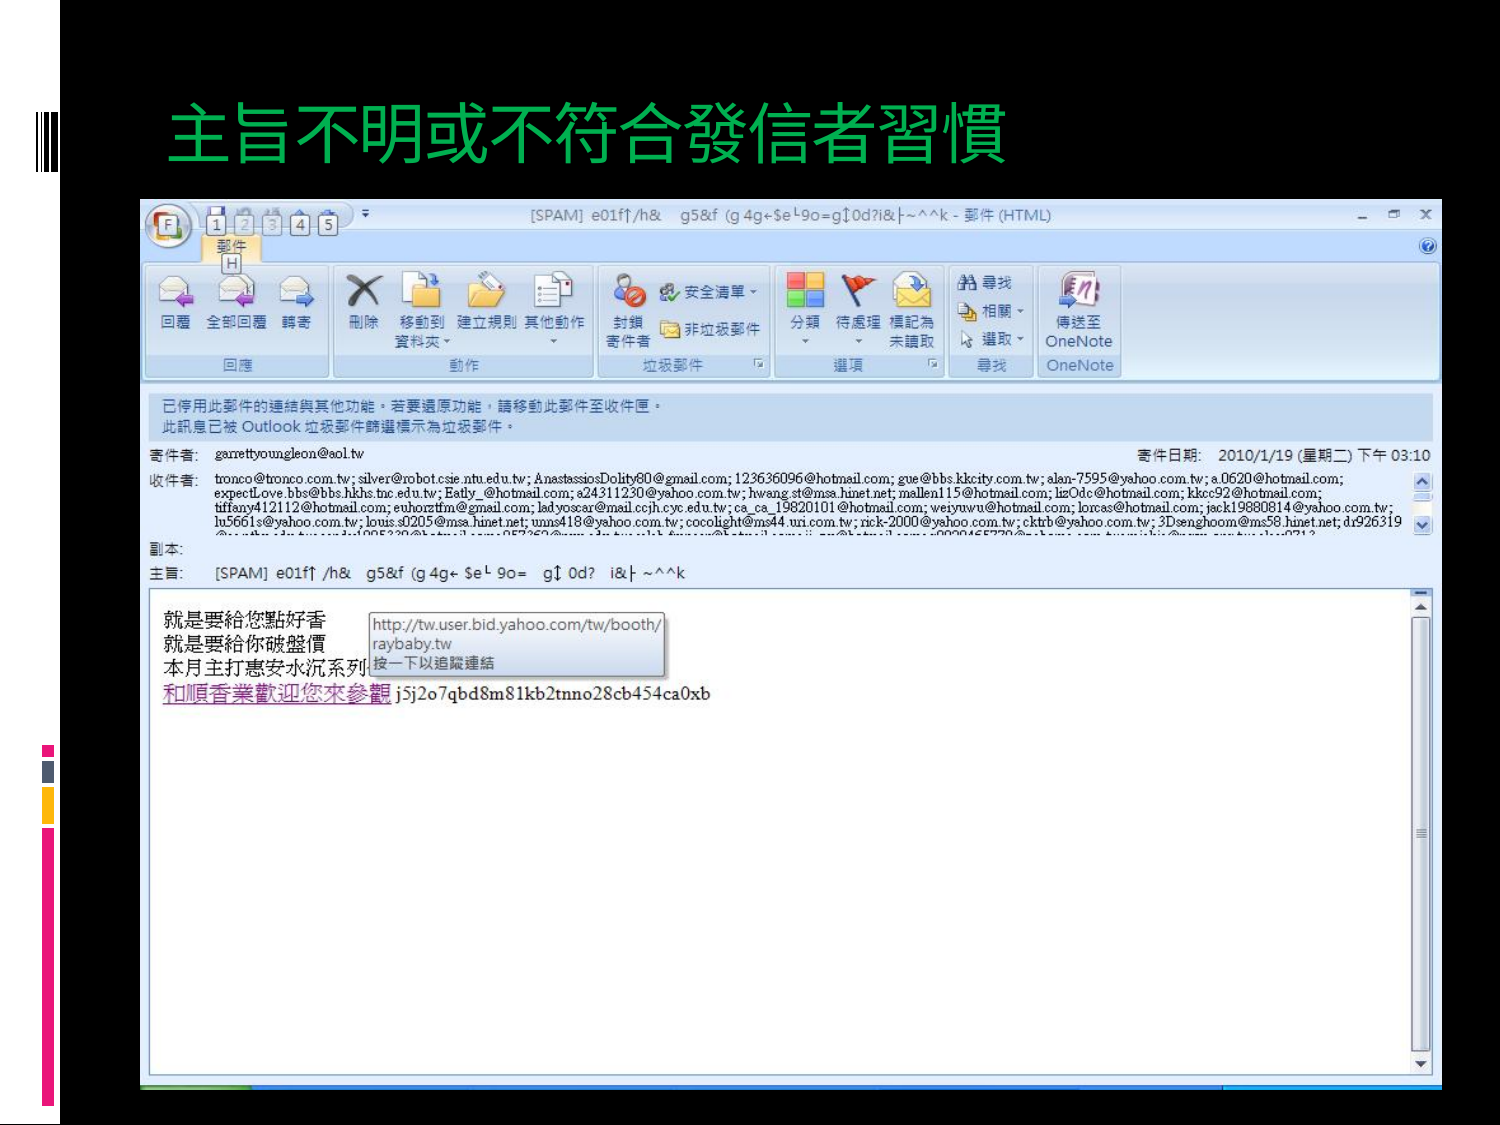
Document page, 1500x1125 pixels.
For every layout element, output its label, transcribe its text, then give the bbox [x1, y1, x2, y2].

picture [140, 199, 1442, 1090]
title 主旨不明或不符合發信者習慣 [150, 84, 1426, 199]
